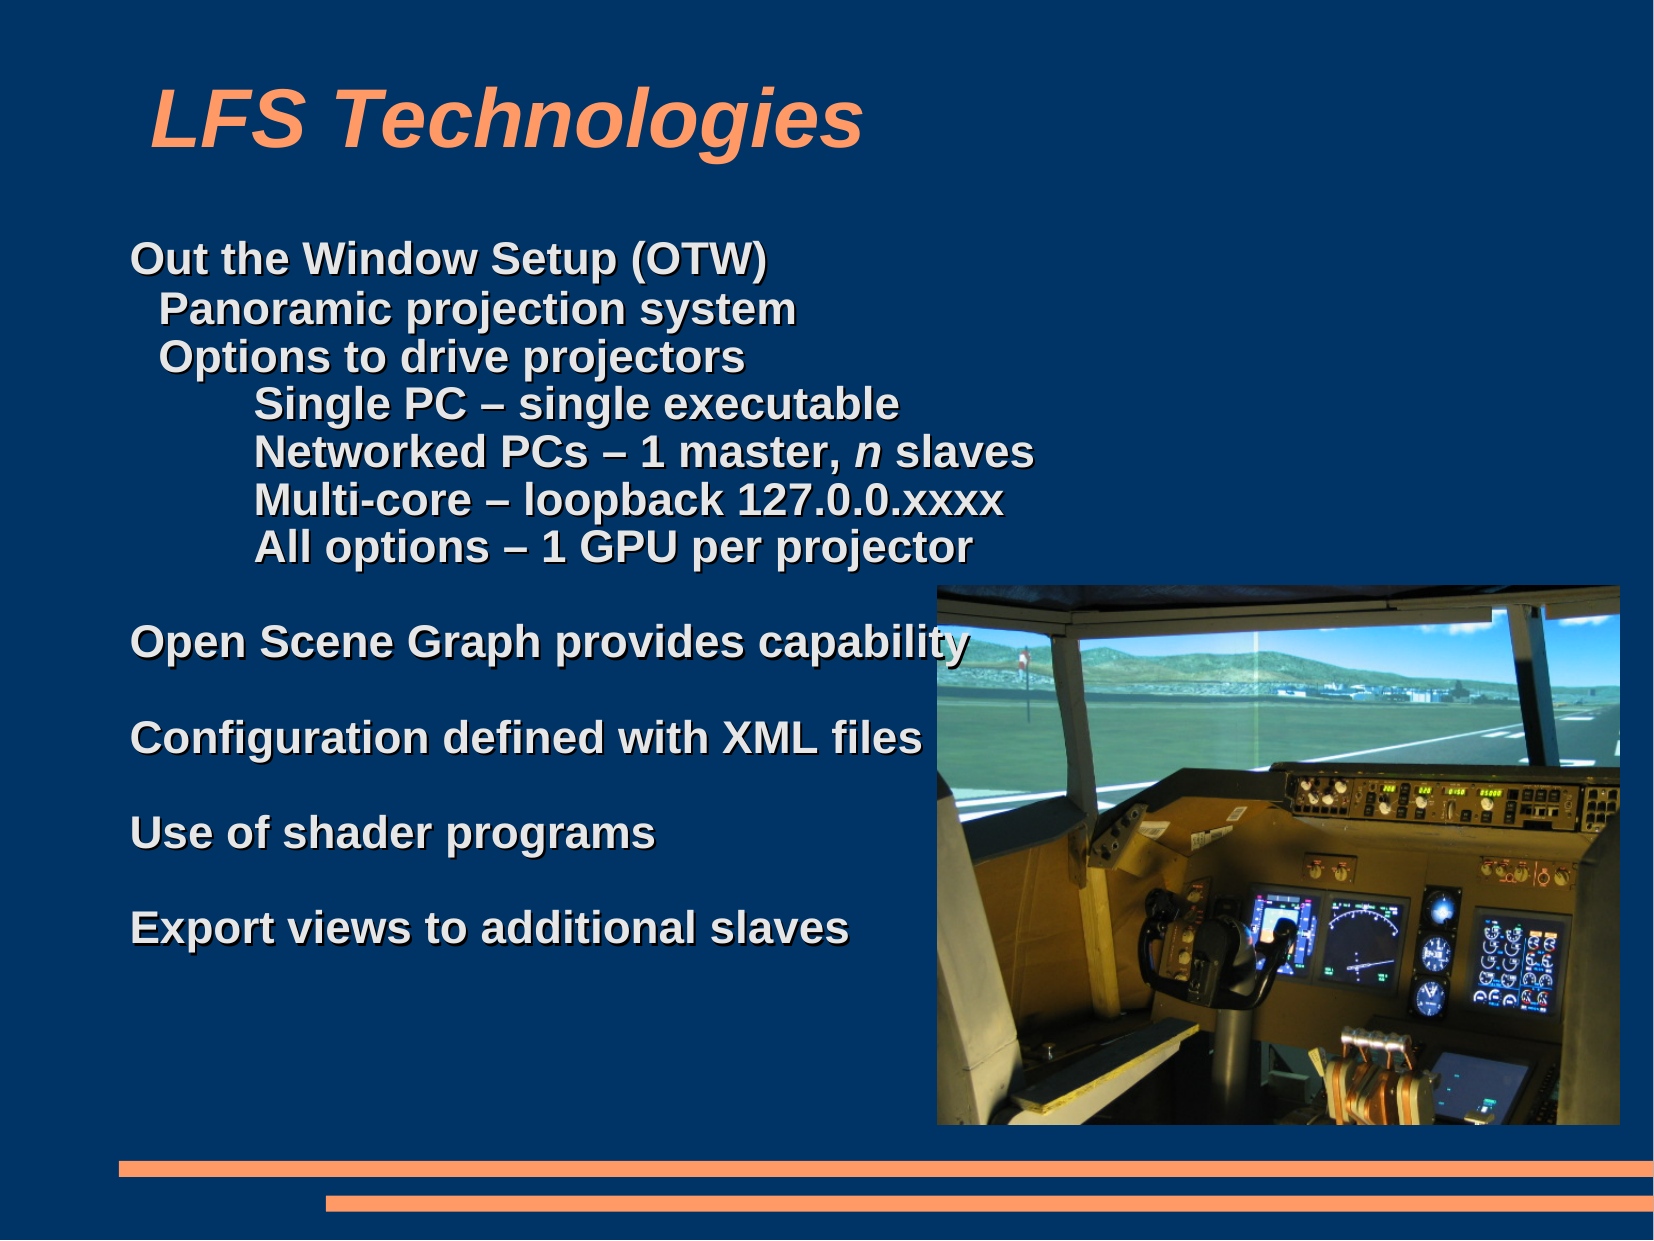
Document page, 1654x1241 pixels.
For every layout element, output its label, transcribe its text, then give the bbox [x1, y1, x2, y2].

title LFS Technologies [149, 49, 1534, 188]
list Out the Window Setup (OTW)‏ Panoramic projection system Options to drive projectors Single PC – single executable Networked PCs – 1 master, n slaves Multi-core – loopback 127.0.0.xxxx All options – 1 GPU per projector Open Scene Graph provides capability Configuration defined with XML files Use of shader programs Export views to additional slaves [112, 224, 1562, 1133]
picture [1562, 585, 1620, 1126]
